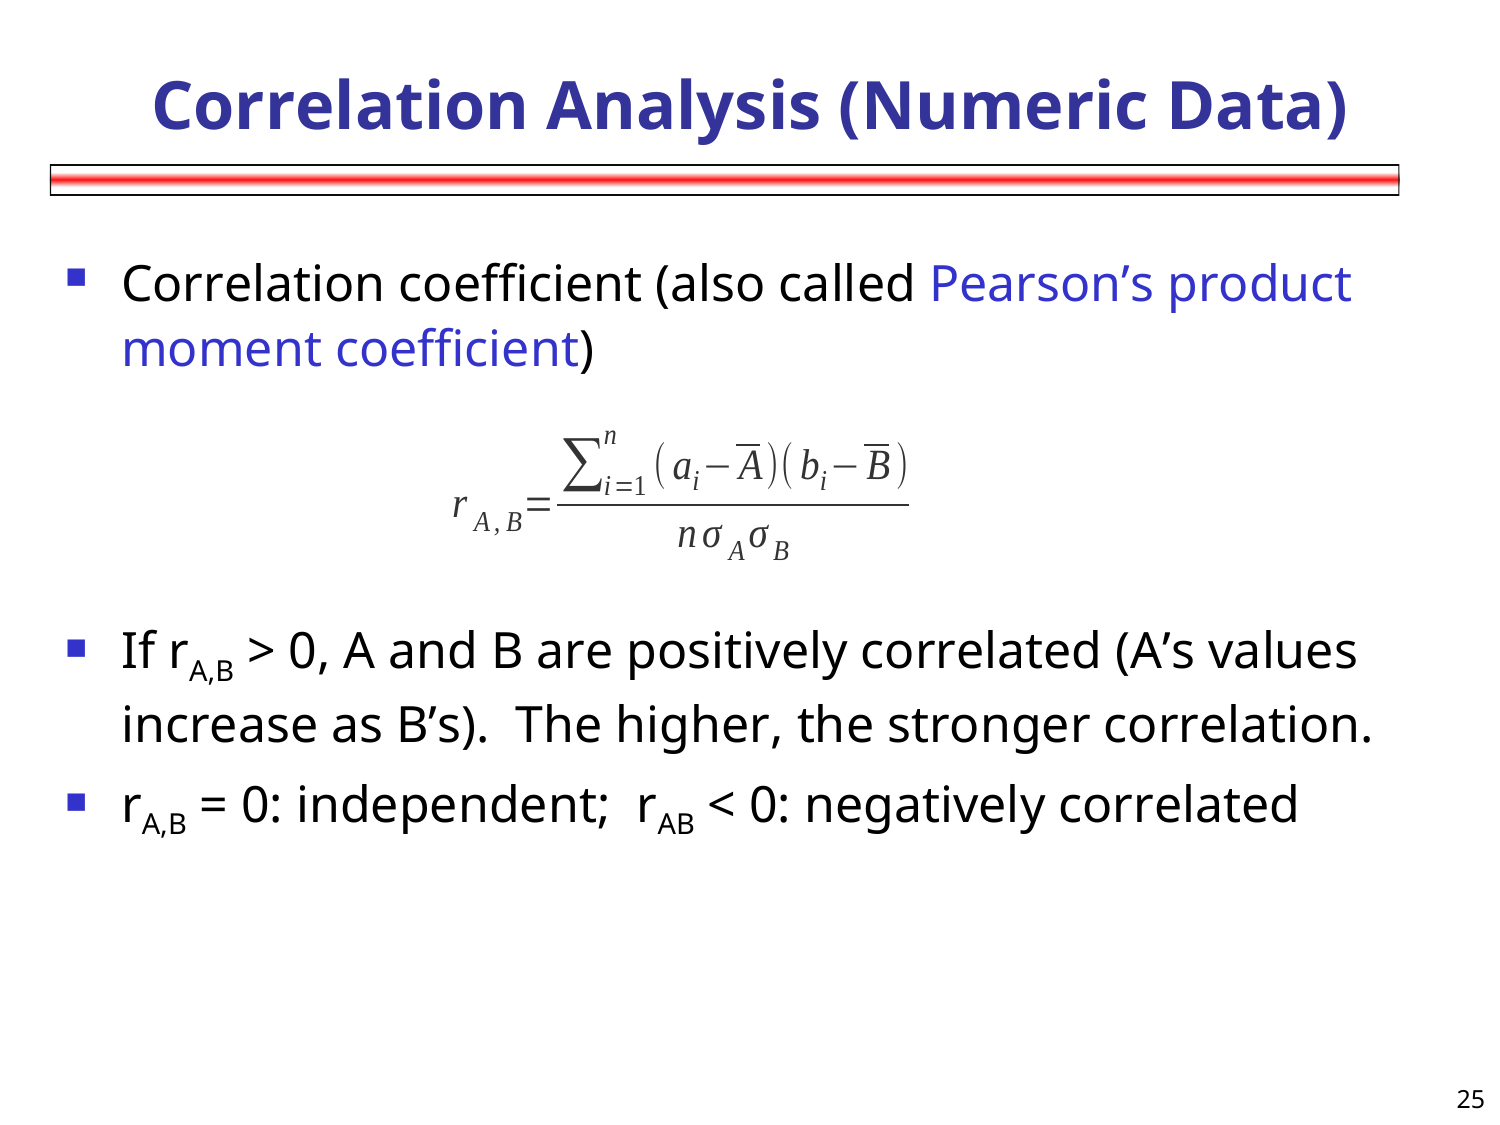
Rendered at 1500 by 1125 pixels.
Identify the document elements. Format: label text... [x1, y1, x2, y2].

text_box [276, 479, 1111, 627]
title Correlation Analysis (Numeric Data) [0, 49, 1500, 150]
list Correlation coefficient (also called Pearson’s product moment coefficient) If rA,B > 0, A and B are positively correlated (A’s values increase as B’s). The higher, the stronger correlation. rA,B = 0: independent; rAB < 0: negatively correlated [50, 237, 1450, 1063]
chart [442, 420, 920, 479]
text_box <number> [1187, 1062, 1500, 1125]
